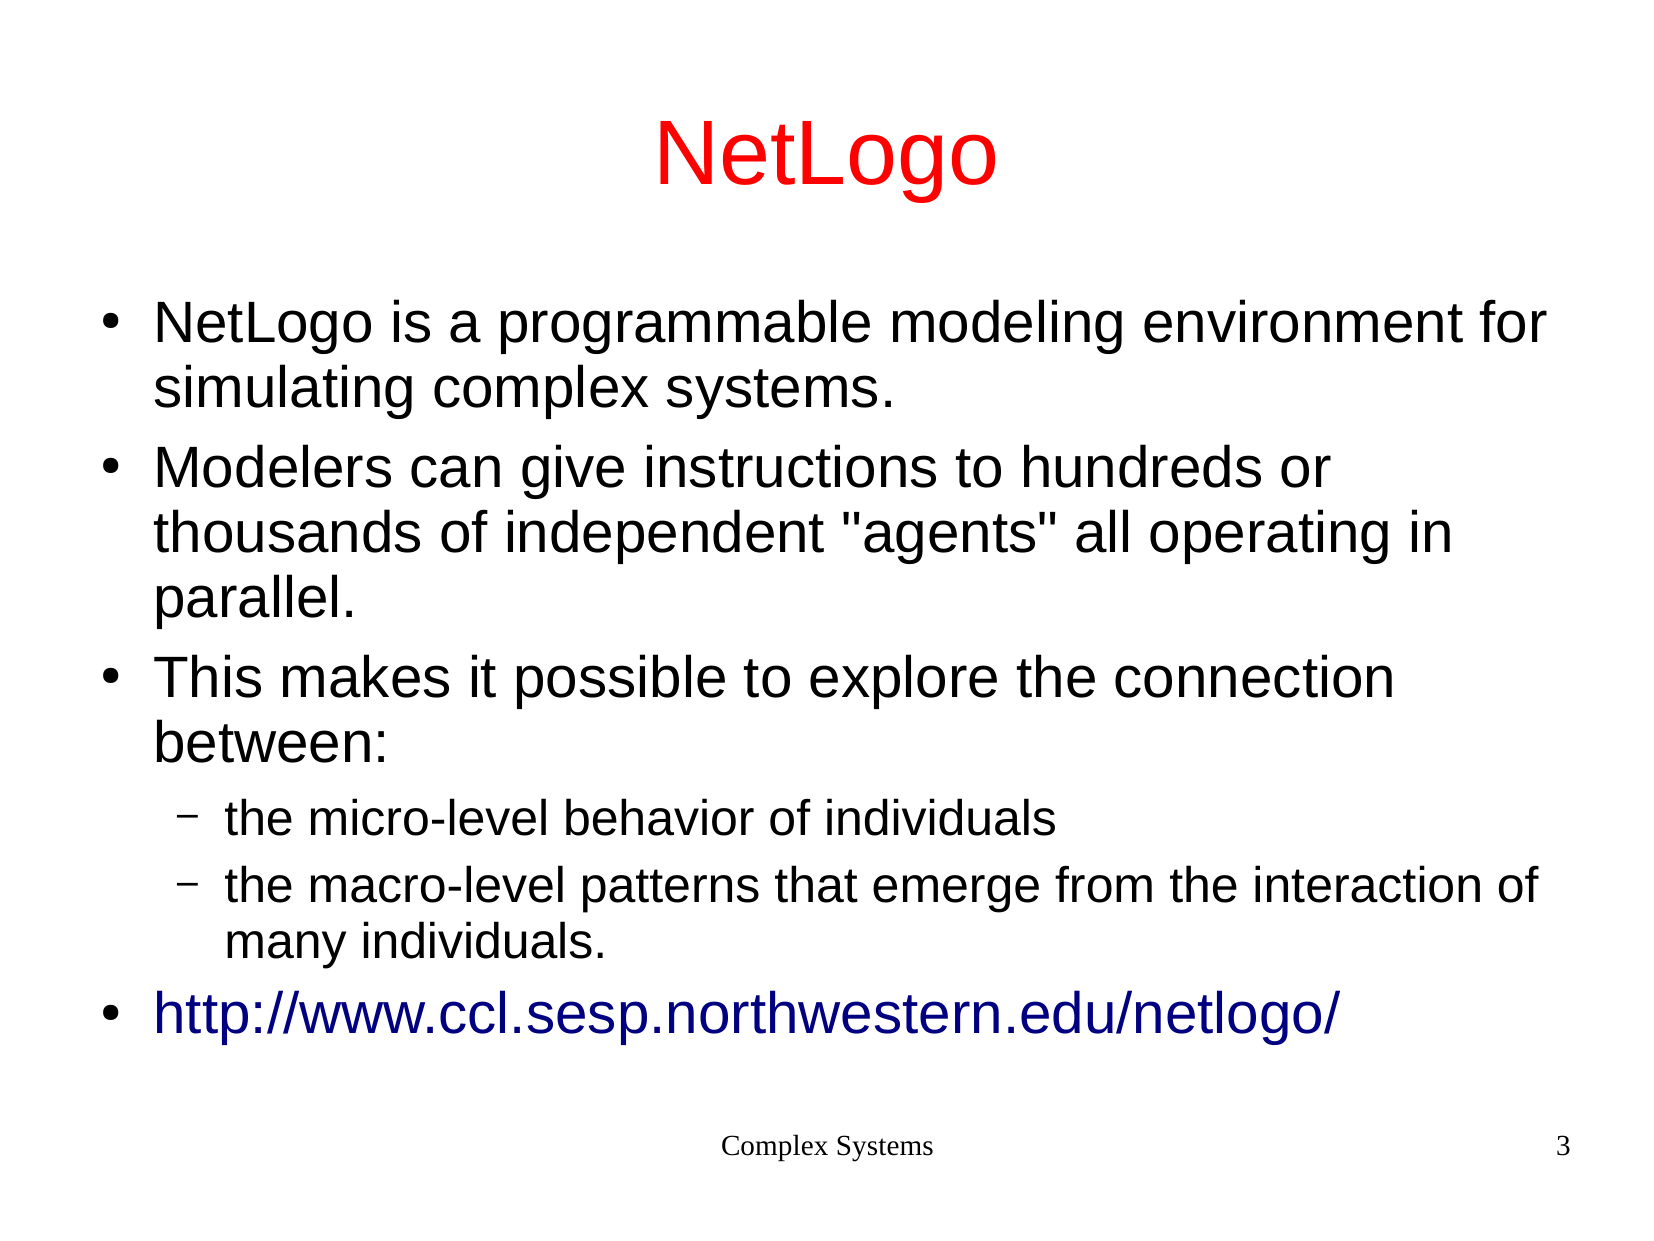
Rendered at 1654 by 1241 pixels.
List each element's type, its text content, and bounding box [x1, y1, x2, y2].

list NetLogo is a programmable modeling environment for simulating complex systems. Modelers can give instructions to hundreds or thousands of independent "agents" all operating in parallel. This makes it possible to explore the connection between: the micro-level behavior of individuals the macro-level patterns that emerge from the interaction of many individuals. http://www.ccl.sesp.northwestern.edu/netlogo/ [82, 290, 1571, 1109]
title NetLogo [82, 49, 1571, 257]
